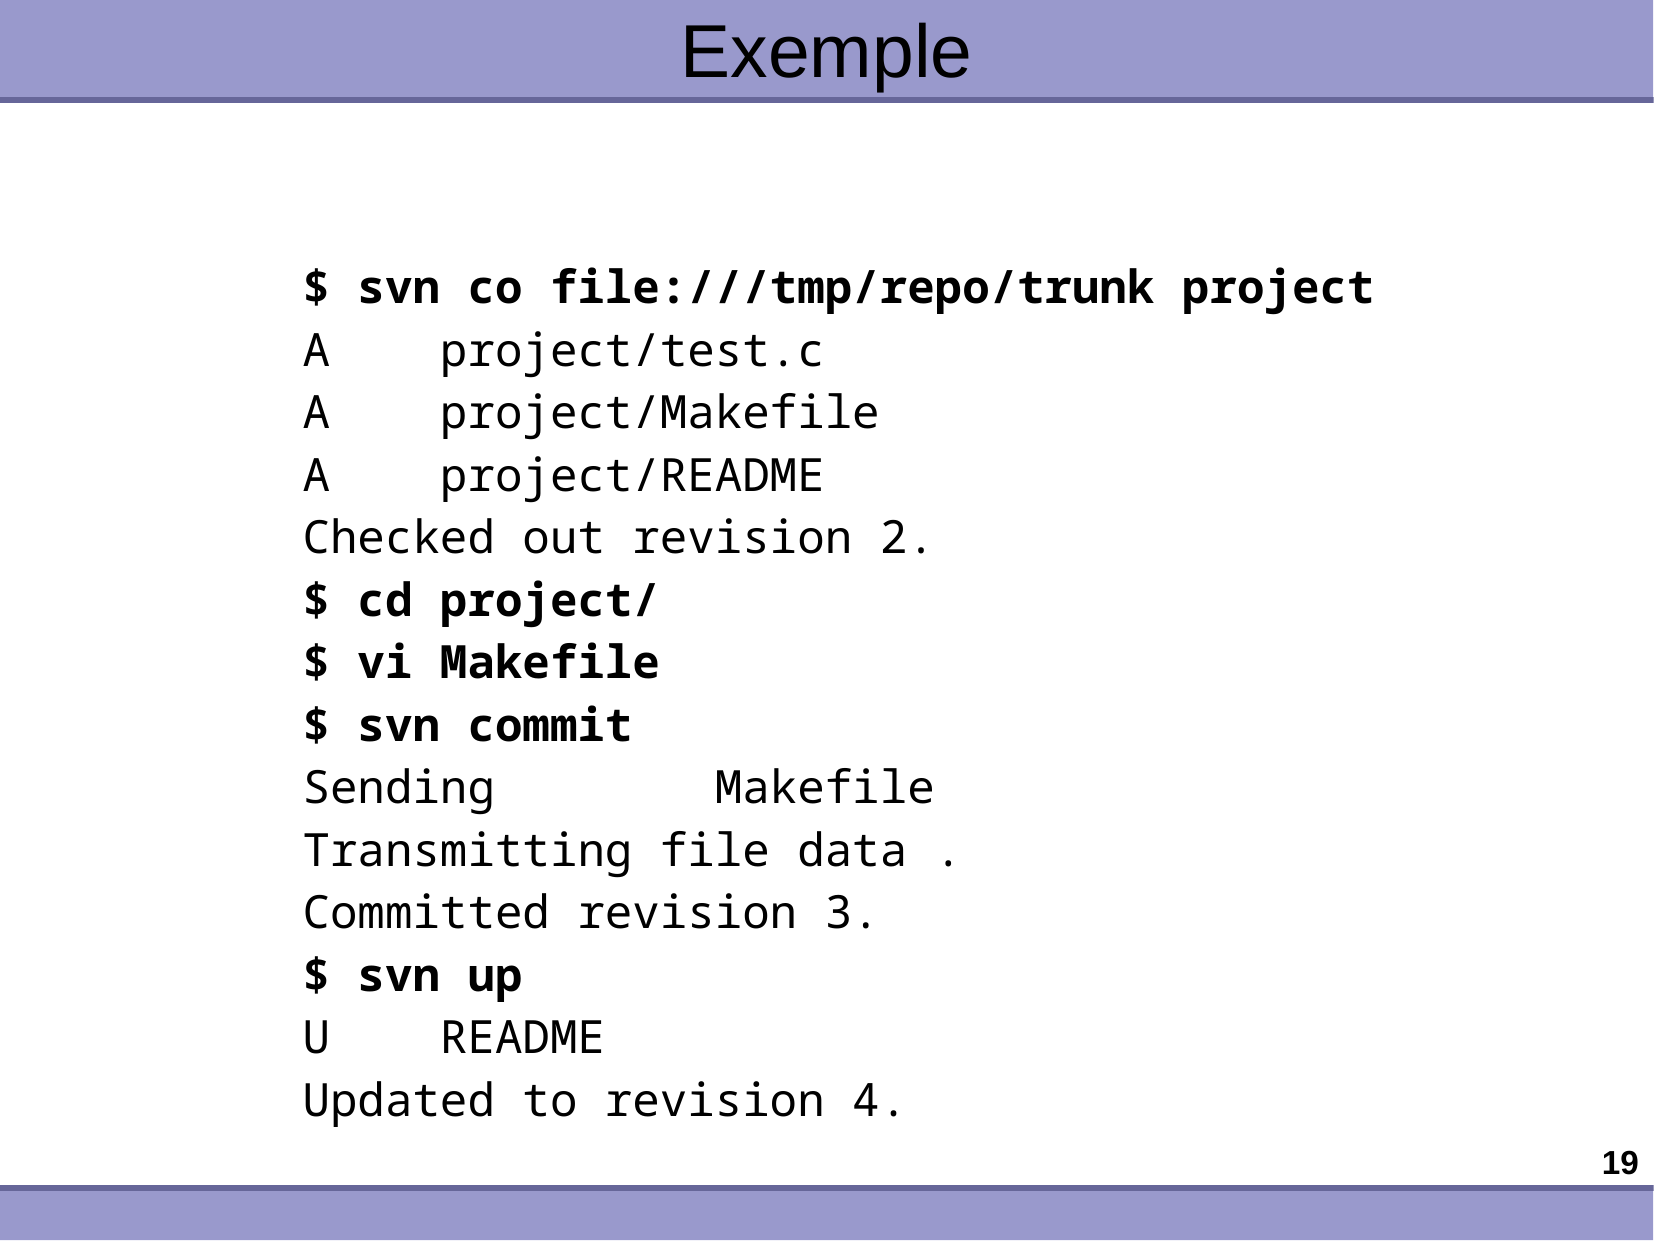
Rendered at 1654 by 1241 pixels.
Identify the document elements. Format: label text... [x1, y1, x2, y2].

text_box $ svn co file:///tmp/repo/trunk project A project/test.c A project/Makefile A project/README Checked out revision 2. $ cd project/ $ vi Makefile $ svn commit Sending Makefile Transmitting file data . Committed revision 3. $ svn up U README Updated to revision 4. [302, 254, 1404, 1007]
title Exemple [0, 4, 1654, 98]
